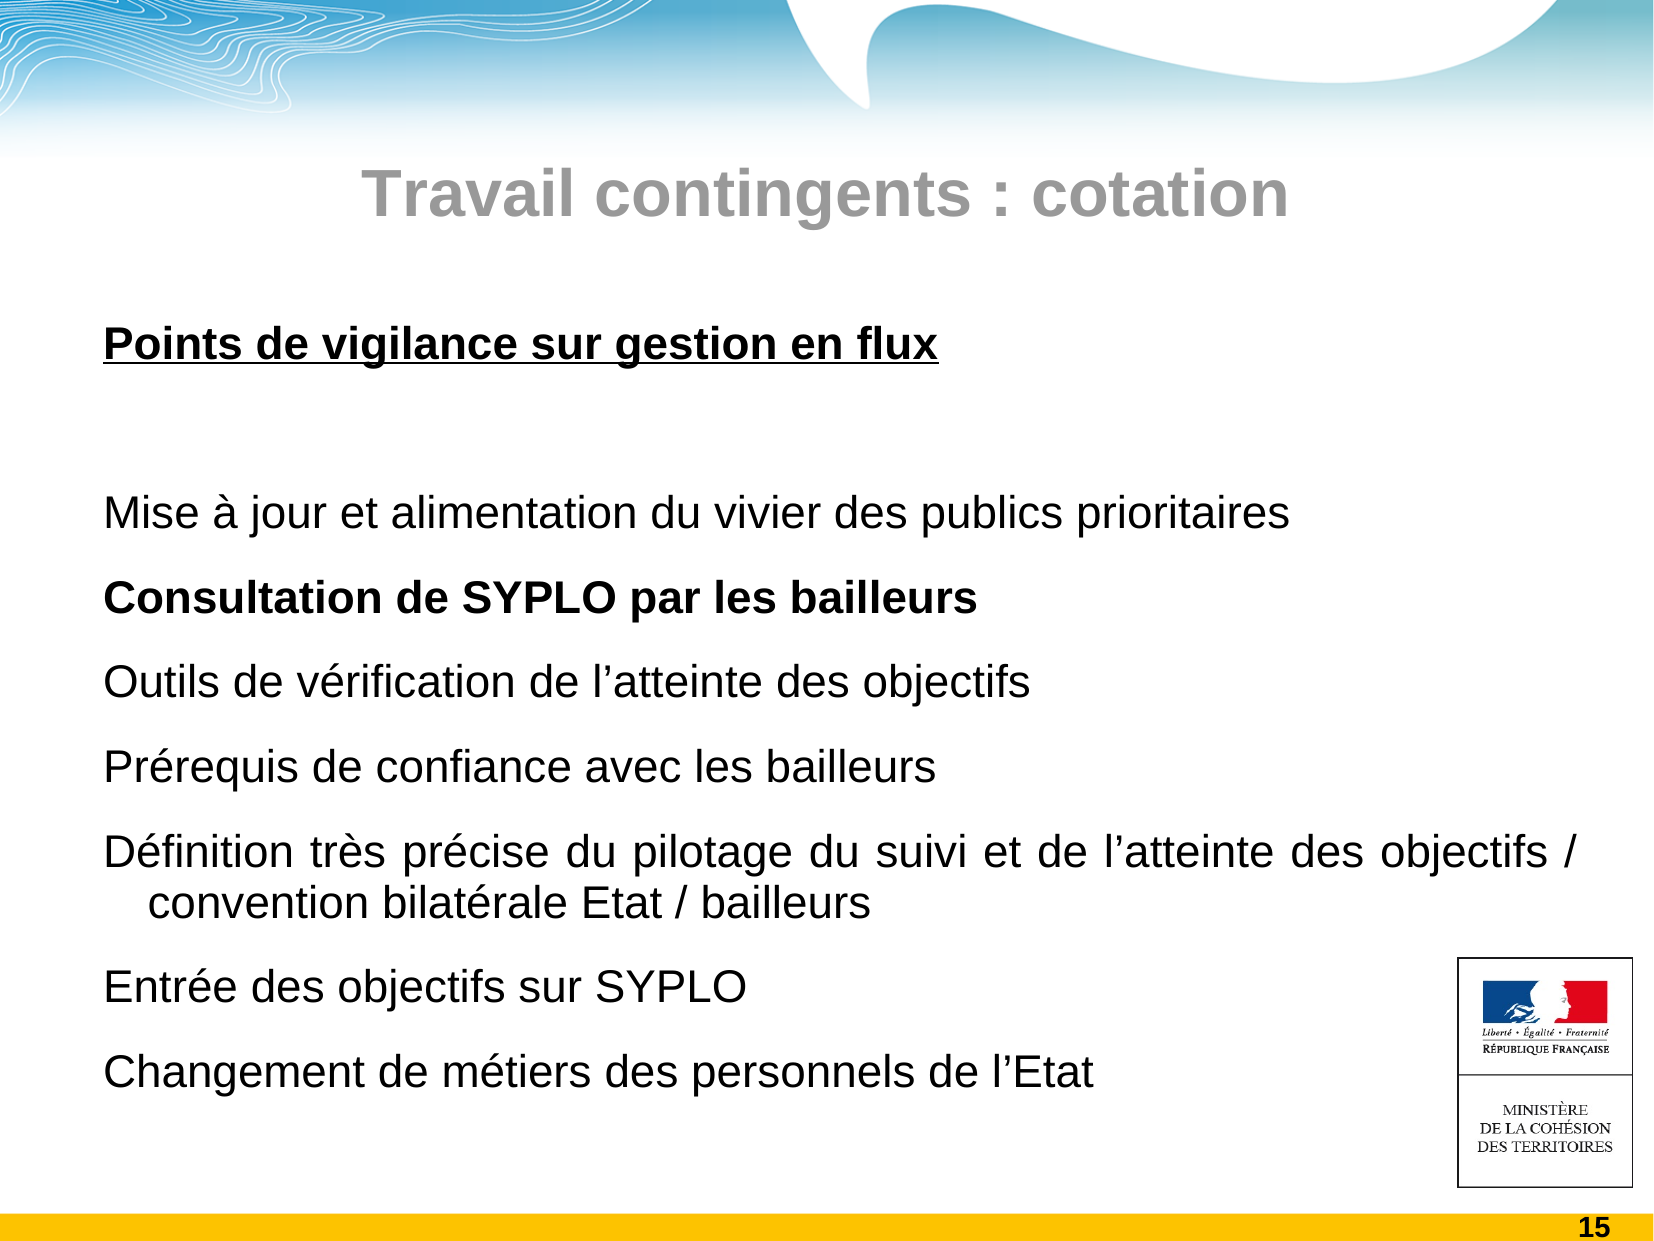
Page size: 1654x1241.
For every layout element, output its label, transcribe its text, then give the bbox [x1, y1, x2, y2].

text_box Points de vigilance sur gestion en flux Mise à jour et alimentation du vivier des publics prioritaires Consultation de SYPLO par les bailleurs Outils de vérification de l’atteinte des objectifs Prérequis de confiance avec les bailleurs Définition très précise du pilotage du suivi et de l’atteinte des objectifs / convention bilatérale Etat / bailleurs Entrée des objectifs sur SYPLO Changement de métiers des personnels de l’Etat [82, 242, 1579, 1059]
text_box Travail contingents : cotation [82, 88, 1571, 242]
picture [0, 0, 1654, 1241]
